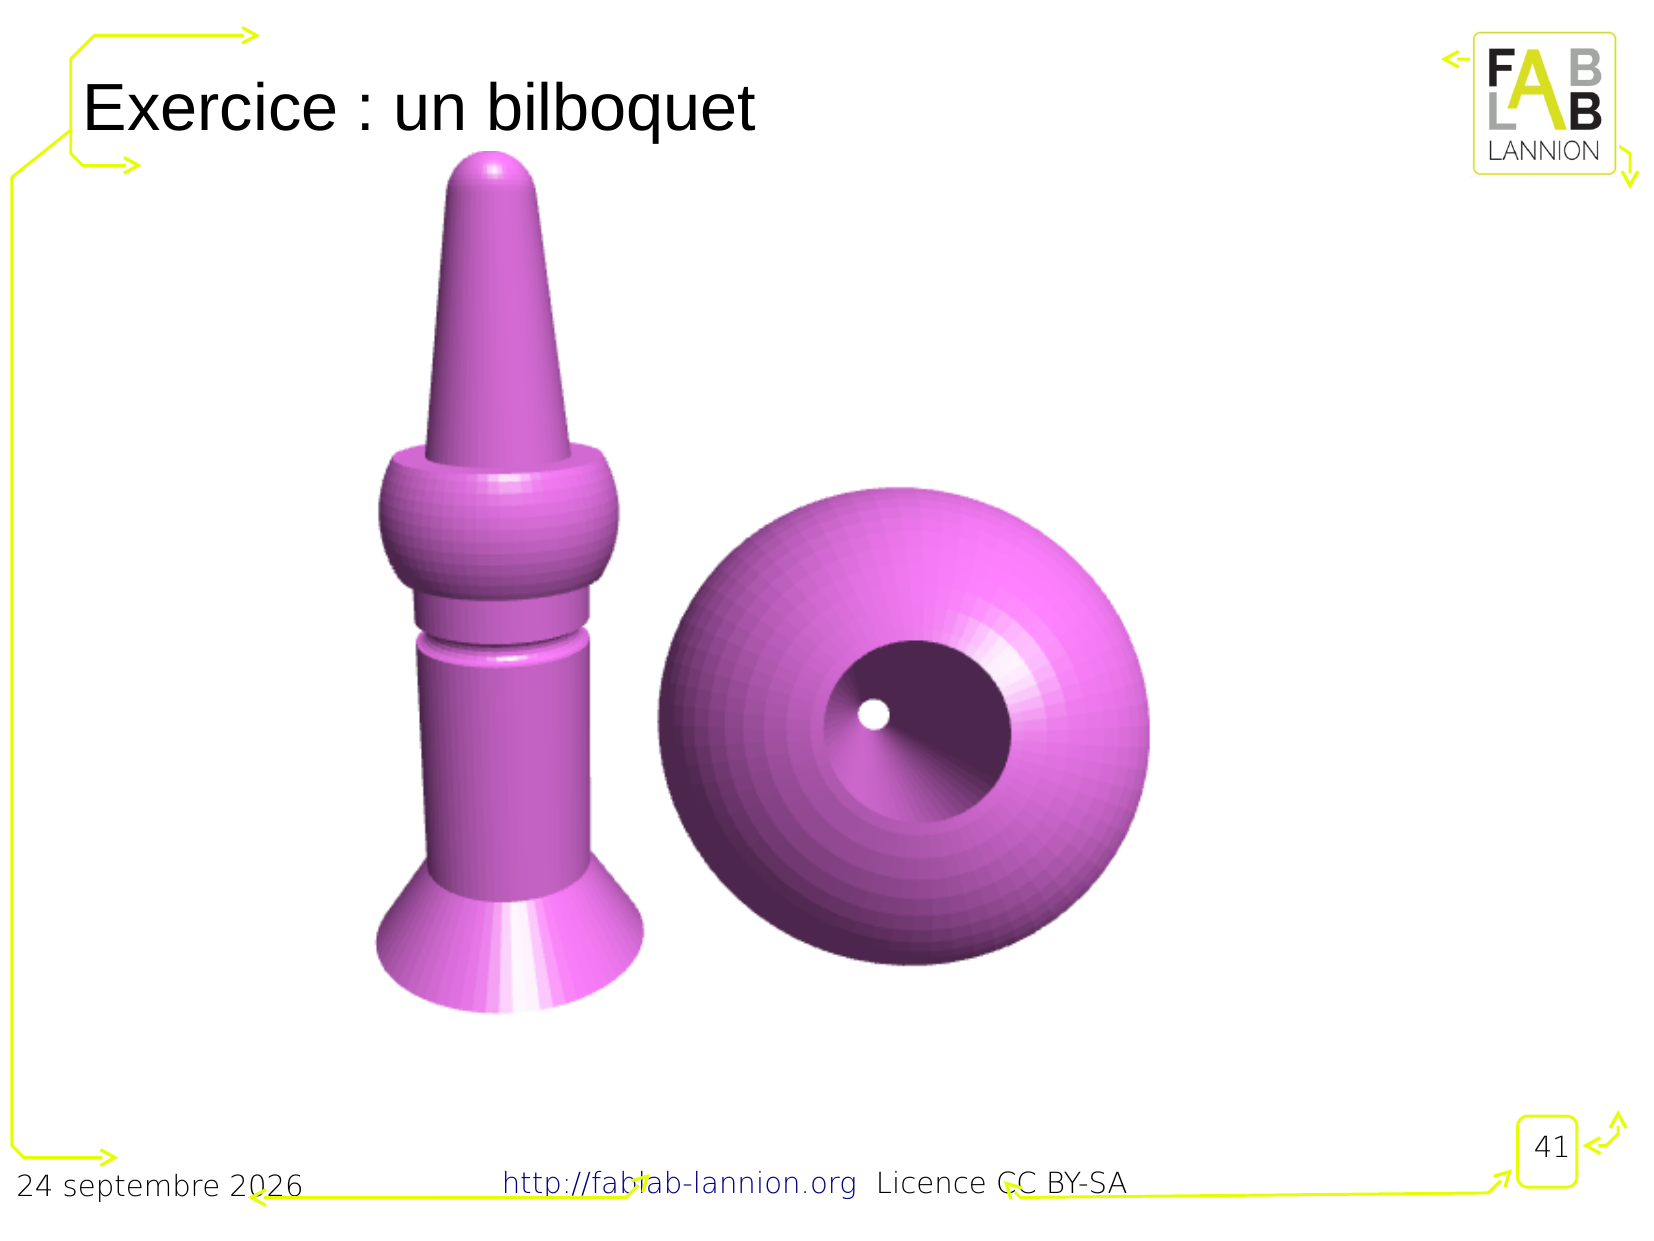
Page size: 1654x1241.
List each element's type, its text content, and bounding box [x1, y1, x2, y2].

picture [244, 151, 1182, 1028]
title Exercice : un bilboquet [82, 49, 1441, 166]
picture [1470, 29, 1619, 178]
